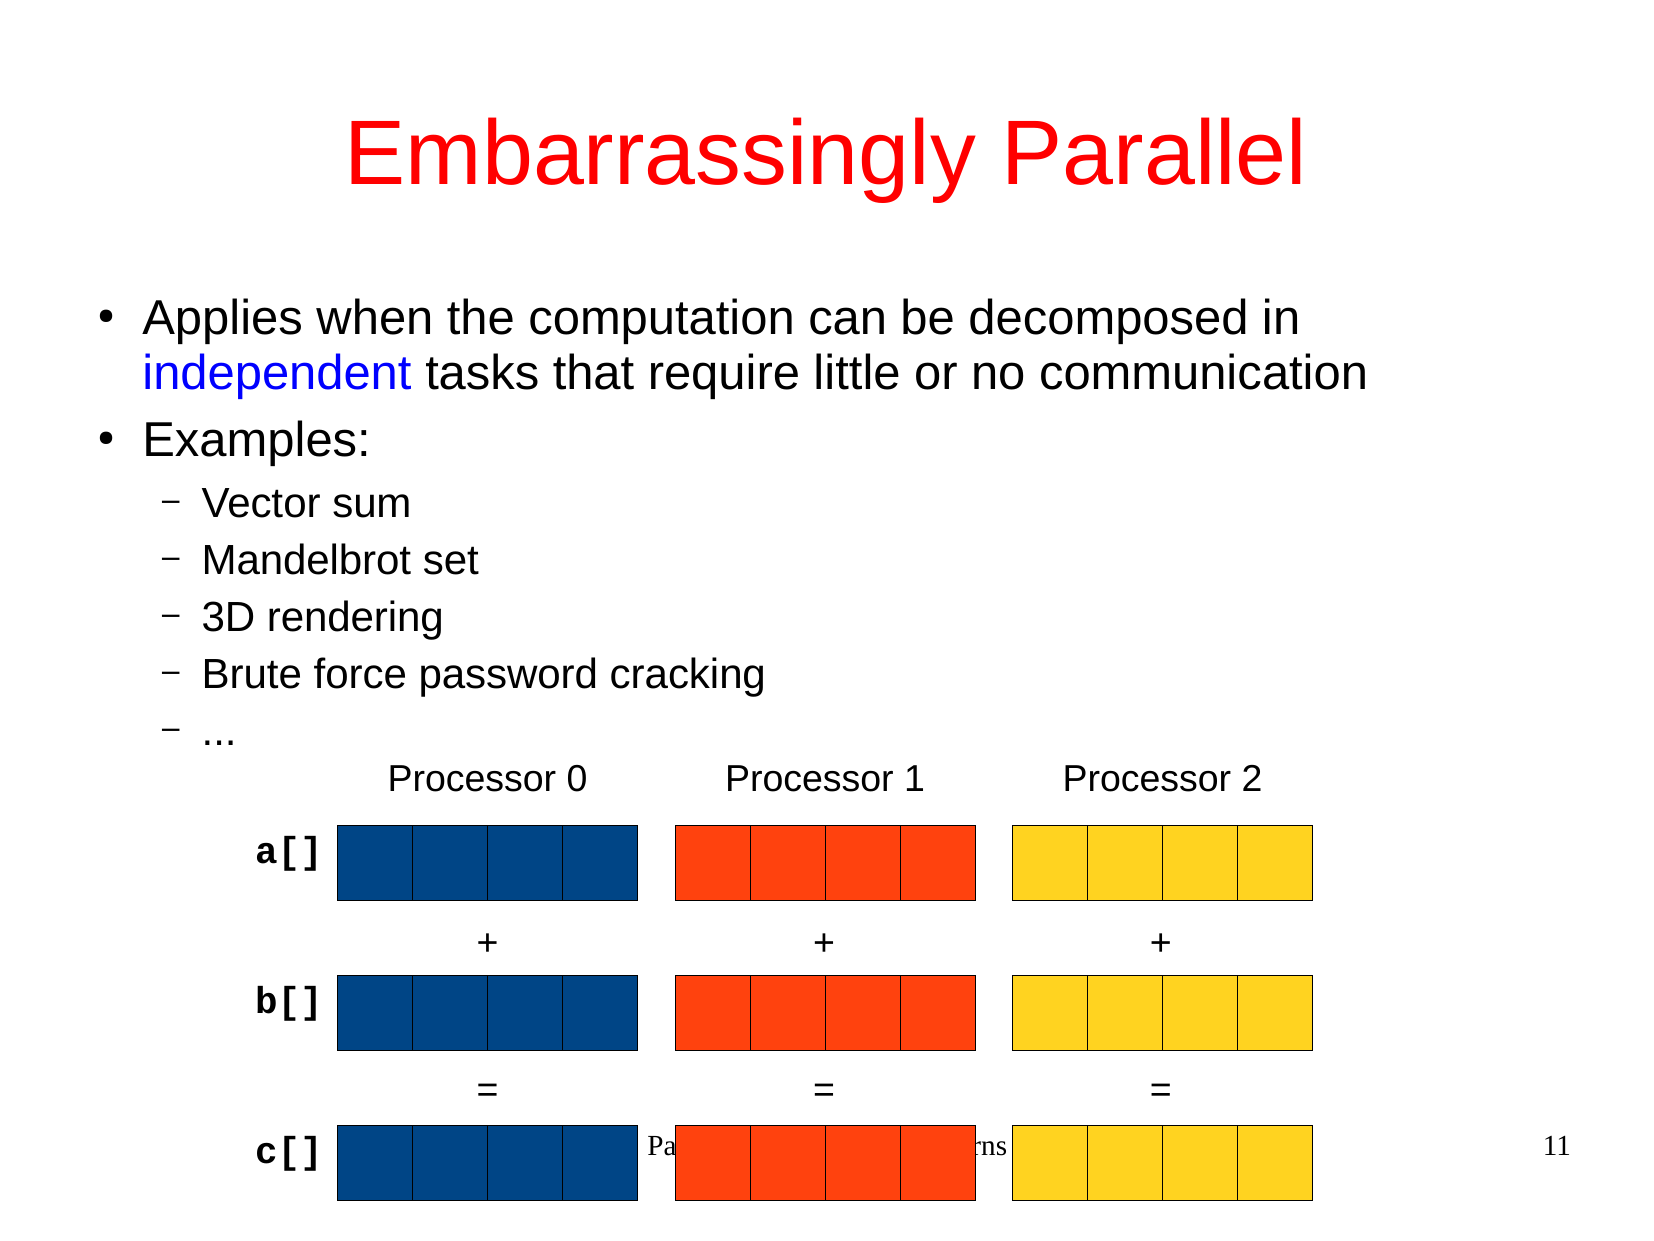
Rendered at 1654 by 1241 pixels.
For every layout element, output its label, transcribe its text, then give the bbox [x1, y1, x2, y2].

text_box + [798, 913, 874, 971]
text_box [337, 825, 638, 901]
text_box = [1135, 1061, 1211, 1119]
text_box Processor 2 [1012, 750, 1313, 807]
text_box [1012, 975, 1313, 1051]
text_box + [461, 913, 537, 971]
text_box [675, 975, 976, 1051]
text_box a[] [240, 825, 338, 883]
text_box = [798, 1061, 874, 1119]
text_box = [461, 1061, 537, 1119]
title Embarrassingly Parallel [82, 49, 1571, 257]
text_box Processor 0 [337, 750, 638, 807]
text_box [1012, 1125, 1313, 1201]
text_box [337, 975, 638, 1051]
text_box [1012, 825, 1313, 901]
text_box c[] [240, 1125, 338, 1183]
text_box [675, 825, 976, 901]
text_box [337, 1125, 638, 1201]
list Applies when the computation can be decomposed in independent tasks that require little or no communication Examples: Vector sum Mandelbrot set 3D rendering Brute force password cracking ... [82, 290, 1571, 756]
text_box + [1135, 913, 1211, 971]
text_box Processor 1 [675, 750, 976, 807]
text_box [675, 1125, 976, 1201]
text_box b[] [240, 975, 338, 1033]
